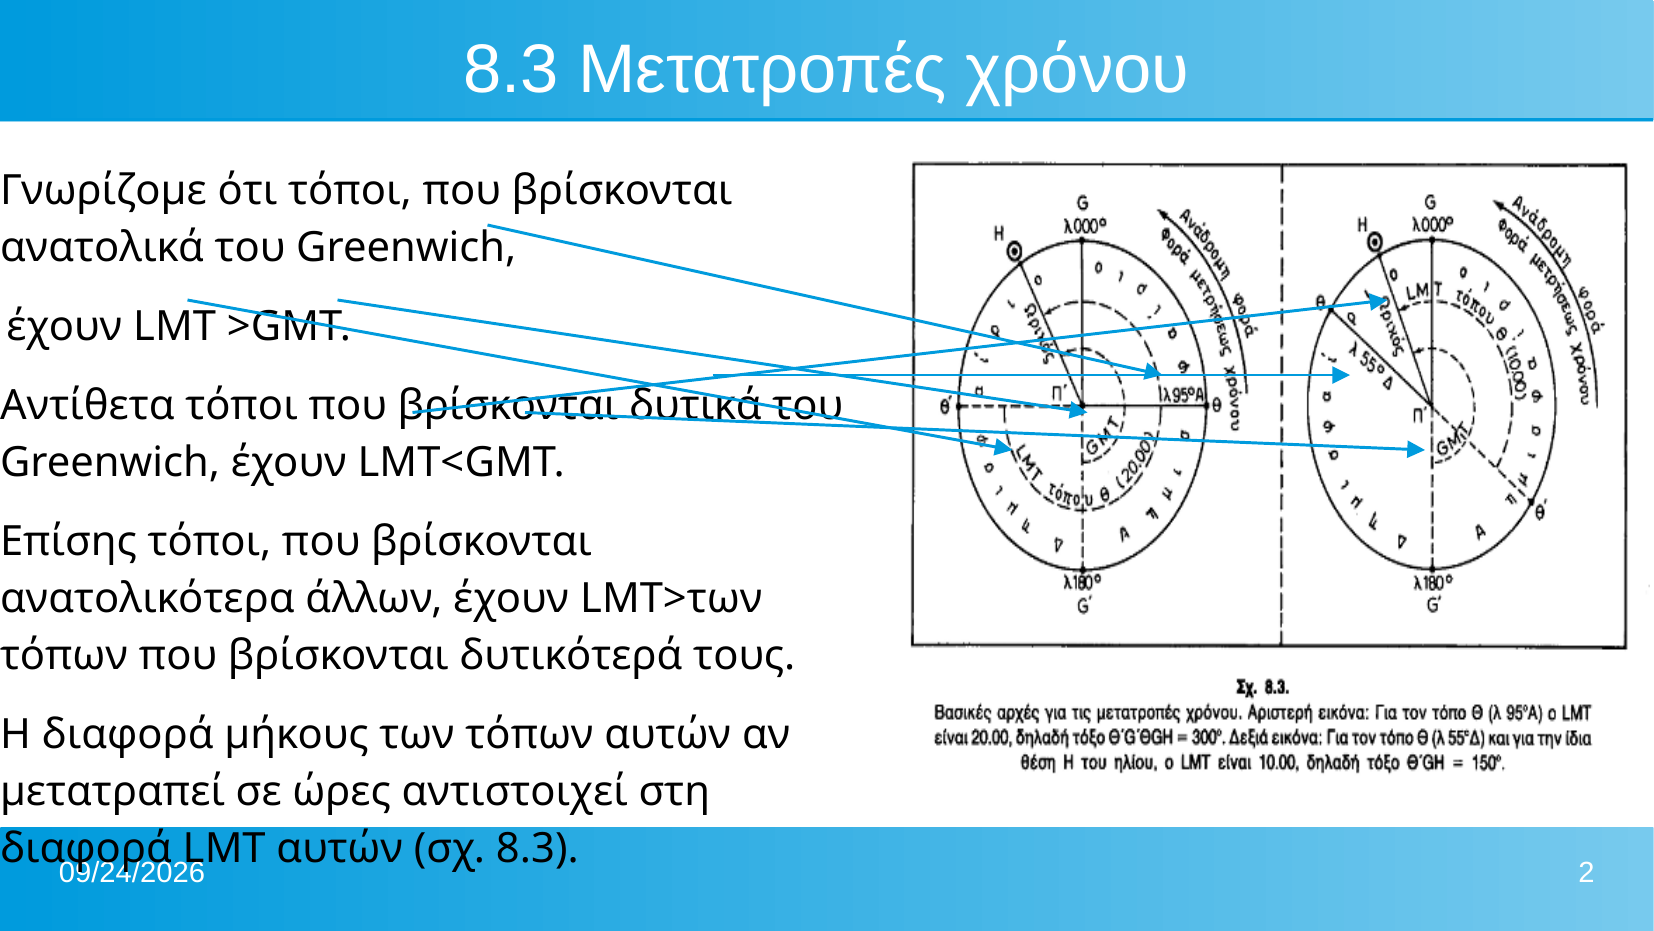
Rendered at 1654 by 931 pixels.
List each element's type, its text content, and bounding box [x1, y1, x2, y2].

picture [900, 149, 1650, 788]
picture [900, 345, 1140, 373]
list Γνωρίζομε ότι τόποι, που βρίσκονται ανατολικά του Greenwich, έχουν LΜΤ >GΜΤ. Αντίθετα τόποι που βρίσκονται δυτικά του Greenwich, έχουν LΜΤ<GΜΤ. Επίσης τόποι, που βρίσκονται ανατολικότερα άλλων, έχουν LΜΤ>των τόπων που βρίσκονται δυτικότερά τους. Η διαφορά μήκους των τόπων αυτών αν μετατραπεί σε ώρες αντιστοιχεί στη διαφορά LΜΤ αυτών (σχ. 8.3). [669, 376, 863, 421]
title 8.3 Mετατροπές χρόνου [59, 29, 1595, 108]
list Γνωρίζομε ότι τόποι, που βρίσκονται ανατολικά του Greenwich, έχουν LΜΤ >GΜΤ. Αντίθετα τόποι που βρίσκονται δυτικά του Greenwich, έχουν LΜΤ<GΜΤ. Επίσης τόποι, που βρίσκονται ανατολικότερα άλλων, έχουν LΜΤ>των τόπων που βρίσκονται δυτικότερά τους. Η διαφορά μήκους των τόπων αυτών αν μετατραπεί σε ώρες αντιστοιχεί στη διαφορά LΜΤ αυτών (σχ. 8.3). [0, 159, 863, 788]
picture [900, 319, 1001, 354]
